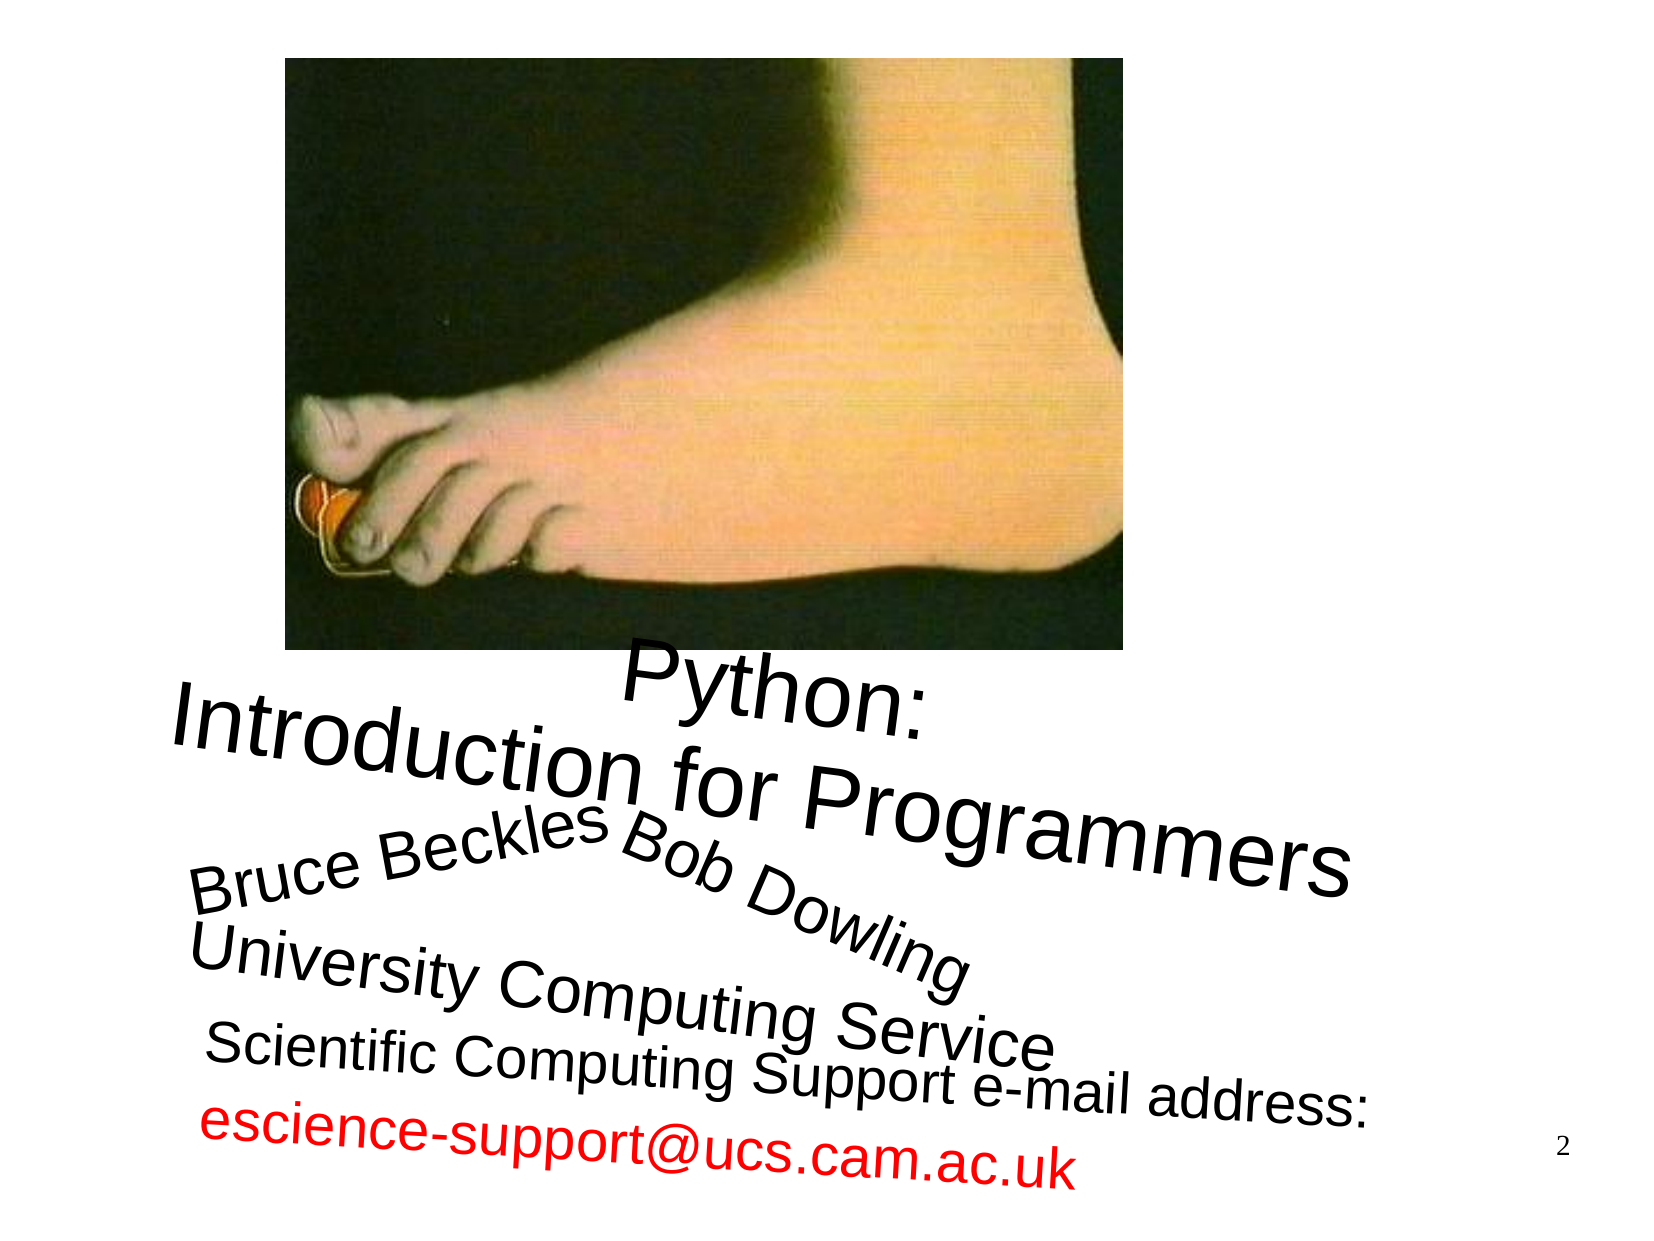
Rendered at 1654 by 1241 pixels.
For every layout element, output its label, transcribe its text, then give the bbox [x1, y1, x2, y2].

picture [285, 58, 1123, 650]
text_box Bruce Beckles [179, 775, 617, 916]
text_box Python: Introduction for Programmers [160, 556, 1378, 923]
text_box University Computing Service [181, 903, 1066, 1055]
text_box Scientific Computing Support e-mail address: escience-support@ucs.cam.ac.uk [195, 1005, 1377, 1223]
text_box Bob Dowling [607, 791, 989, 999]
